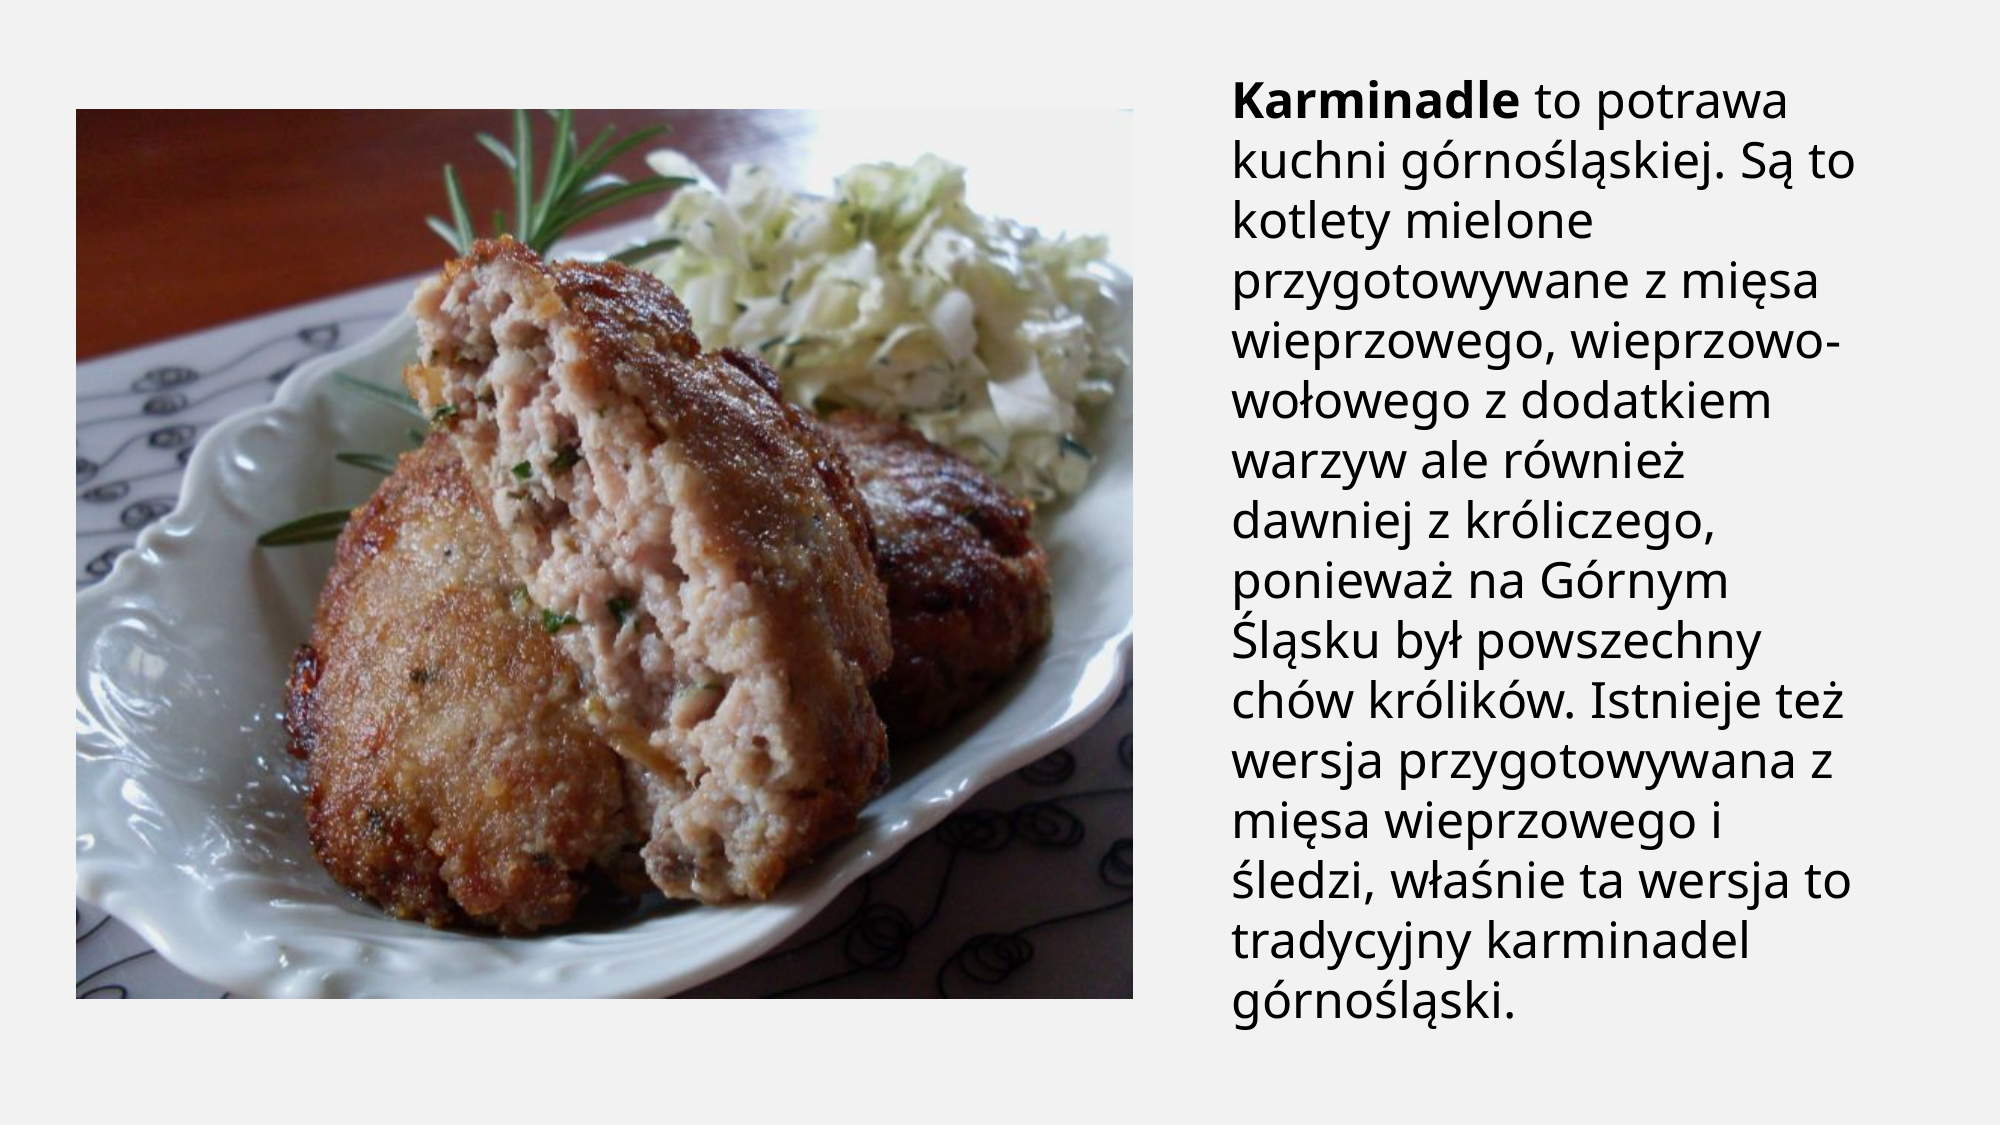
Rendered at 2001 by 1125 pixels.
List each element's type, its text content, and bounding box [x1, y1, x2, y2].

picture [76, 109, 1133, 999]
text_box Karminadle to potrawa kuchni górnośląskiej. Są to kotlety mielone przygotowywane z mięsa wieprzowego, wieprzowo-wołowego z dodatkiem warzyw ale również dawniej z króliczego, ponieważ na Górnym Śląsku był powszechny chów królików. Istnieje też wersja przygotowywana z mięsa wieprzowego i śledzi, właśnie ta wersja to tradycyjny karminadel górnośląski. [1216, 61, 1887, 1037]
